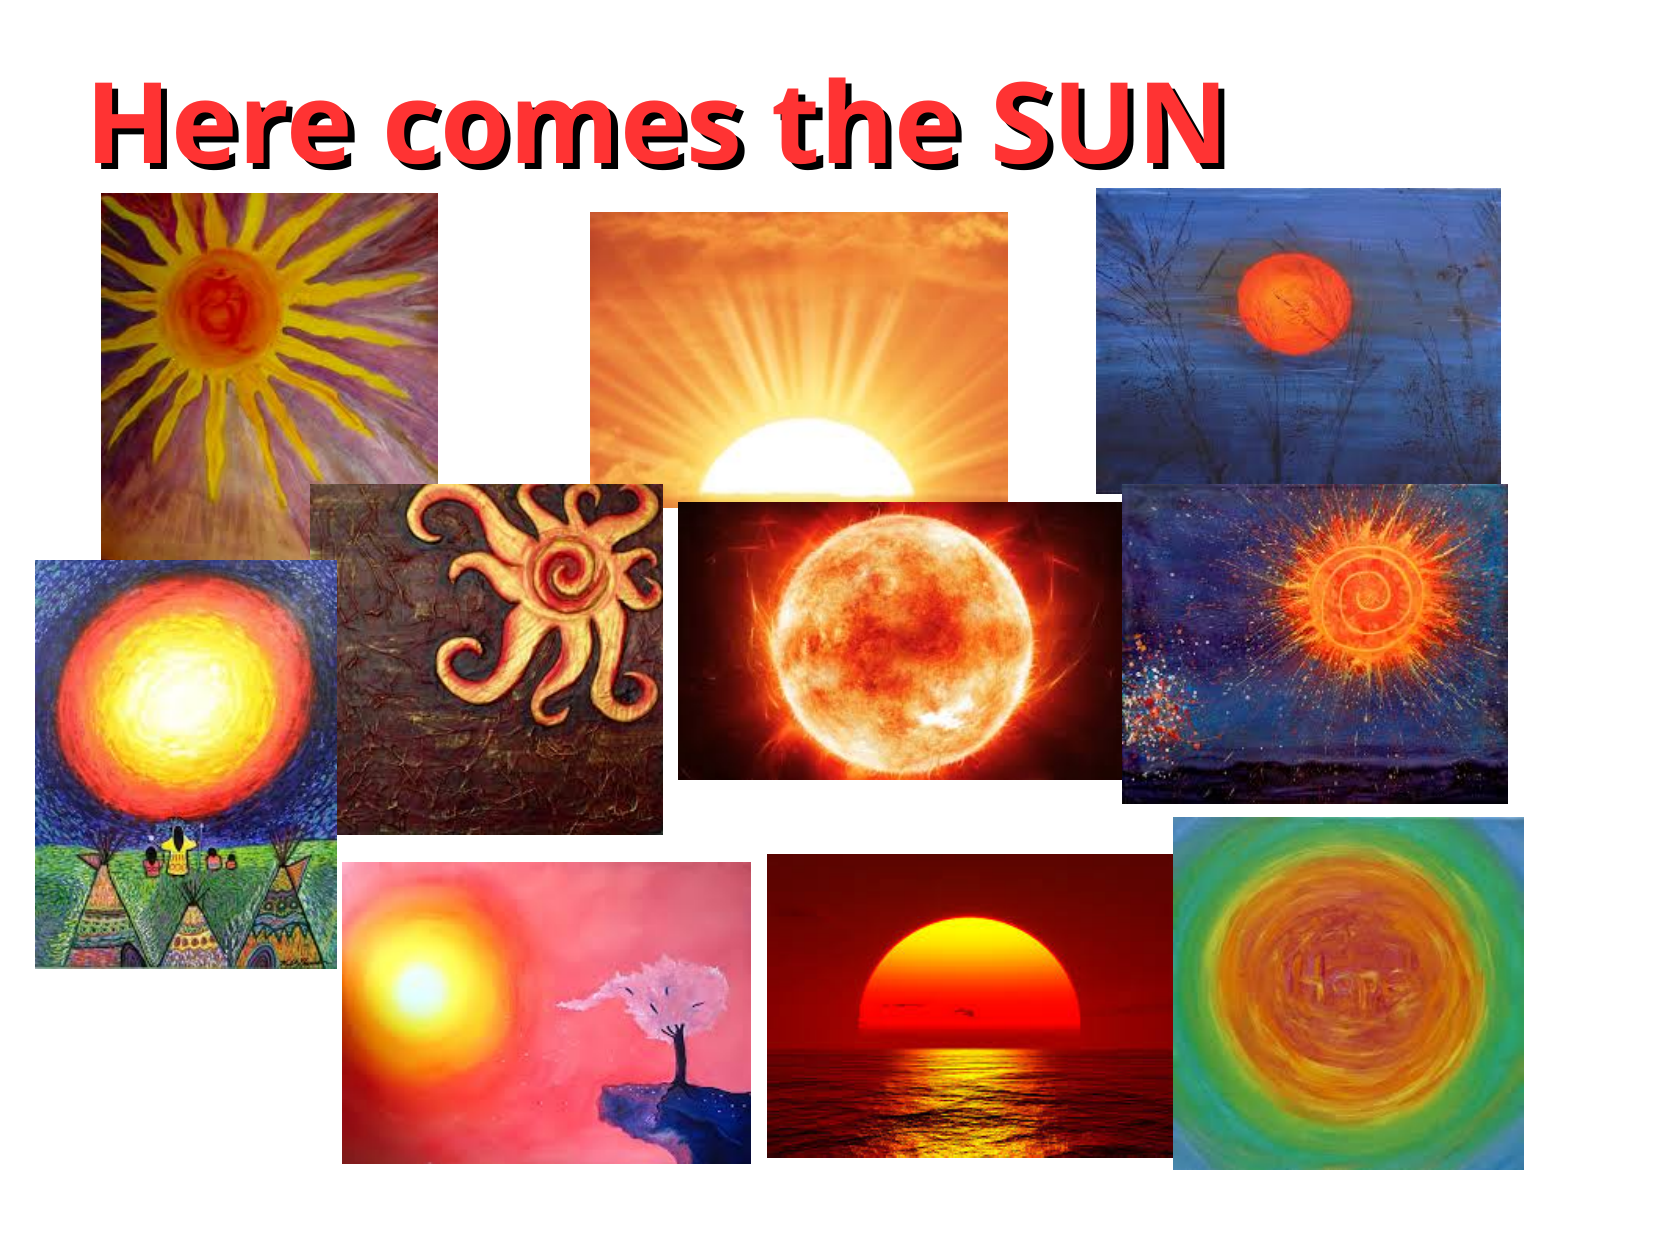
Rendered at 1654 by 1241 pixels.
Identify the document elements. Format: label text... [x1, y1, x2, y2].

picture [35, 188, 1508, 969]
picture [767, 817, 1524, 1170]
text_box Here comes the SUN [70, 35, 1571, 235]
picture [342, 862, 751, 1164]
